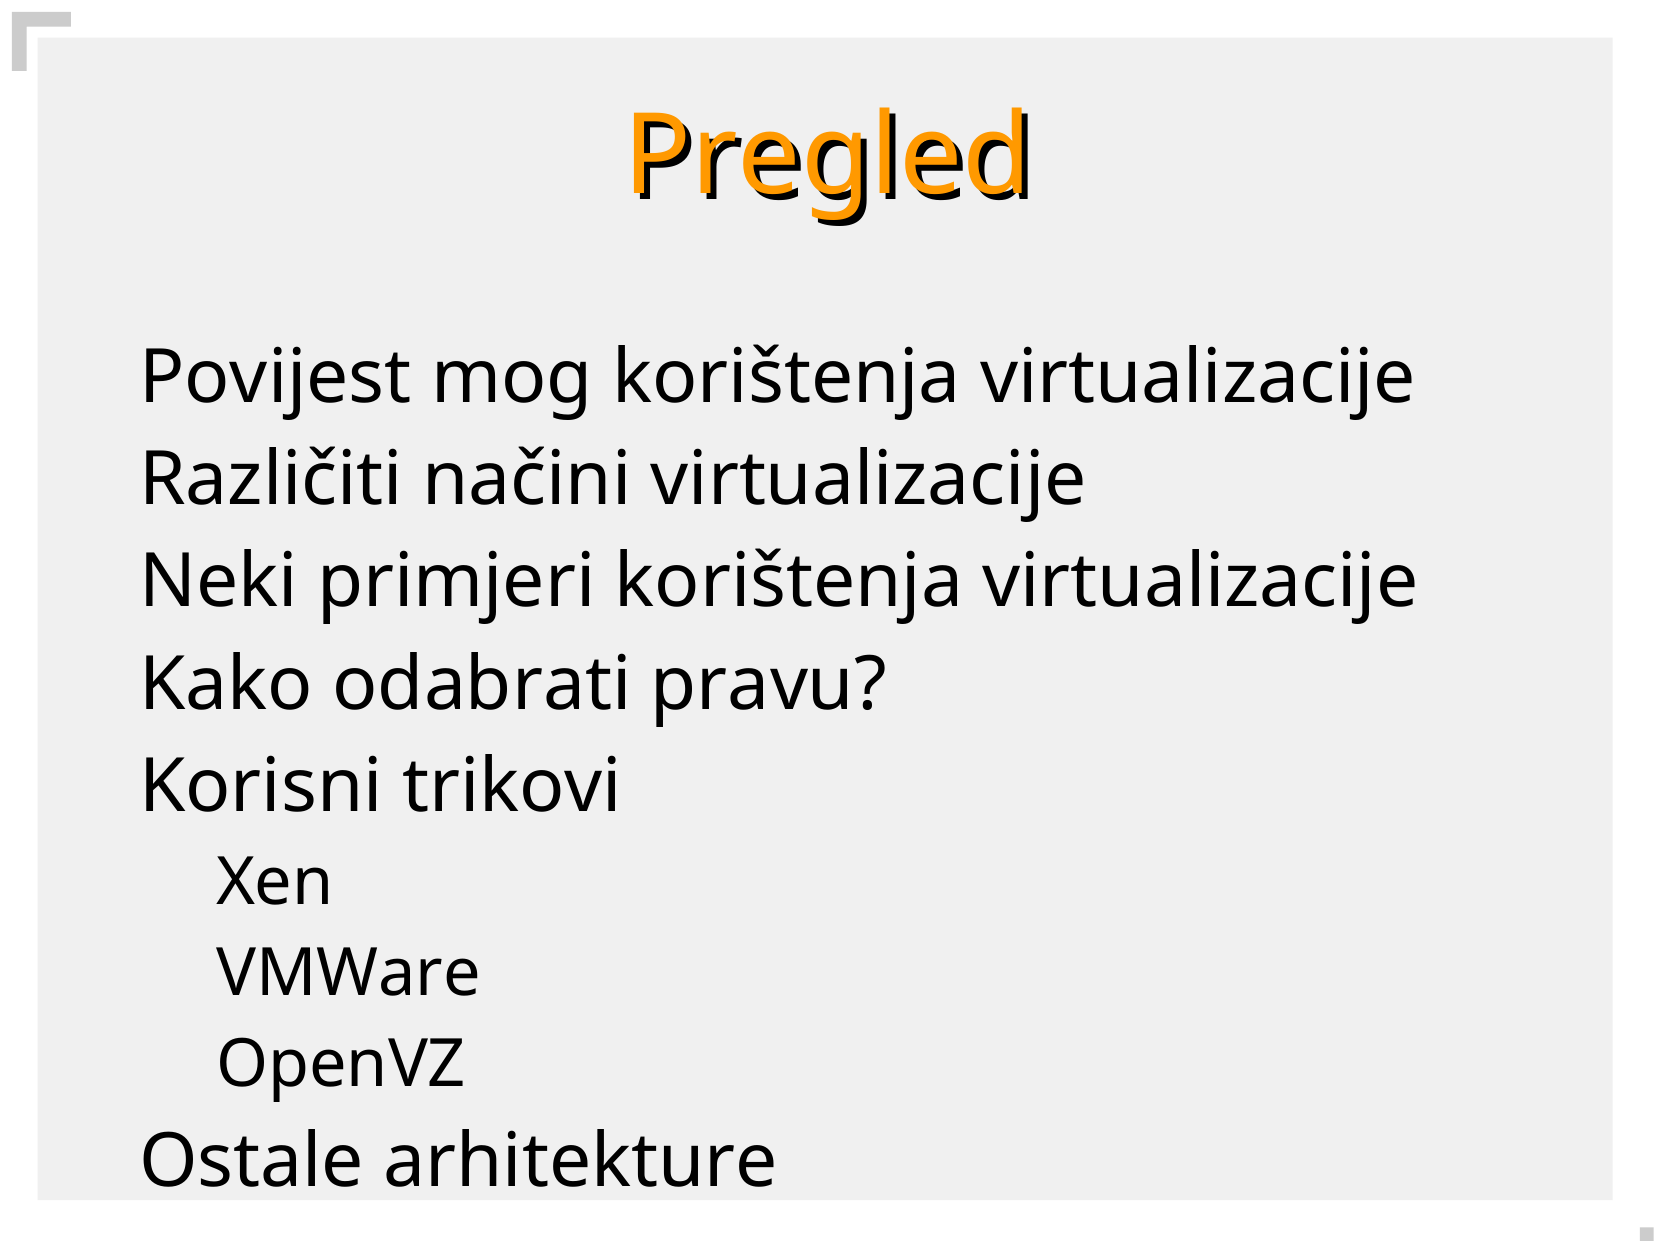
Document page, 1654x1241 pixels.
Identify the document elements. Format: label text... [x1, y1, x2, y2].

list Povijest mog korištenja virtualizacije Različiti načini virtualizacije Neki primjeri korištenja virtualizacije Kako odabrati pravu? Korisni trikovi Xen VMWare OpenVZ Ostale arhitekture [121, 322, 1561, 1132]
title Pregled [121, 46, 1534, 254]
